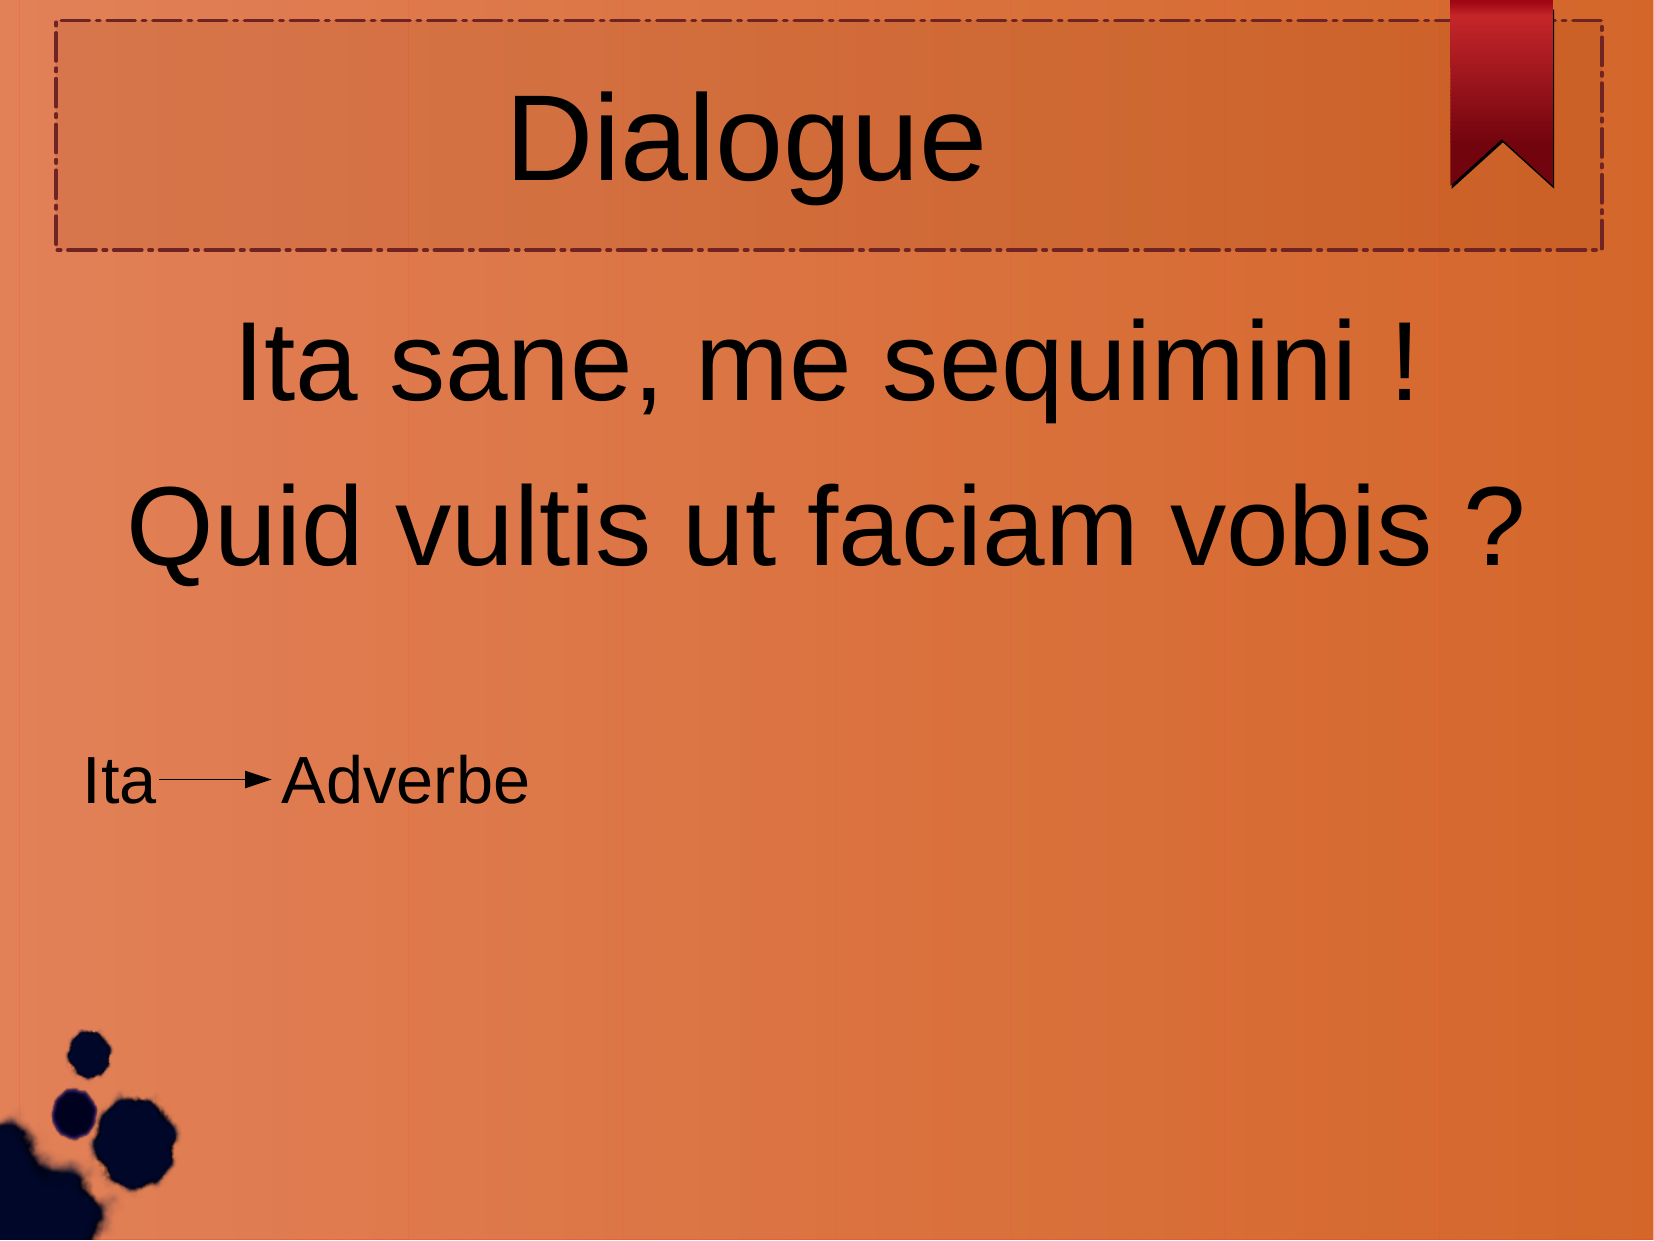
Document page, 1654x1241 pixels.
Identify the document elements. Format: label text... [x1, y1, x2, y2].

title Dialogue [82, 47, 1412, 229]
list Ita sane, me sequimini ! Quid vultis ut faciam vobis ? Ita Adverbe [82, 299, 1571, 1019]
